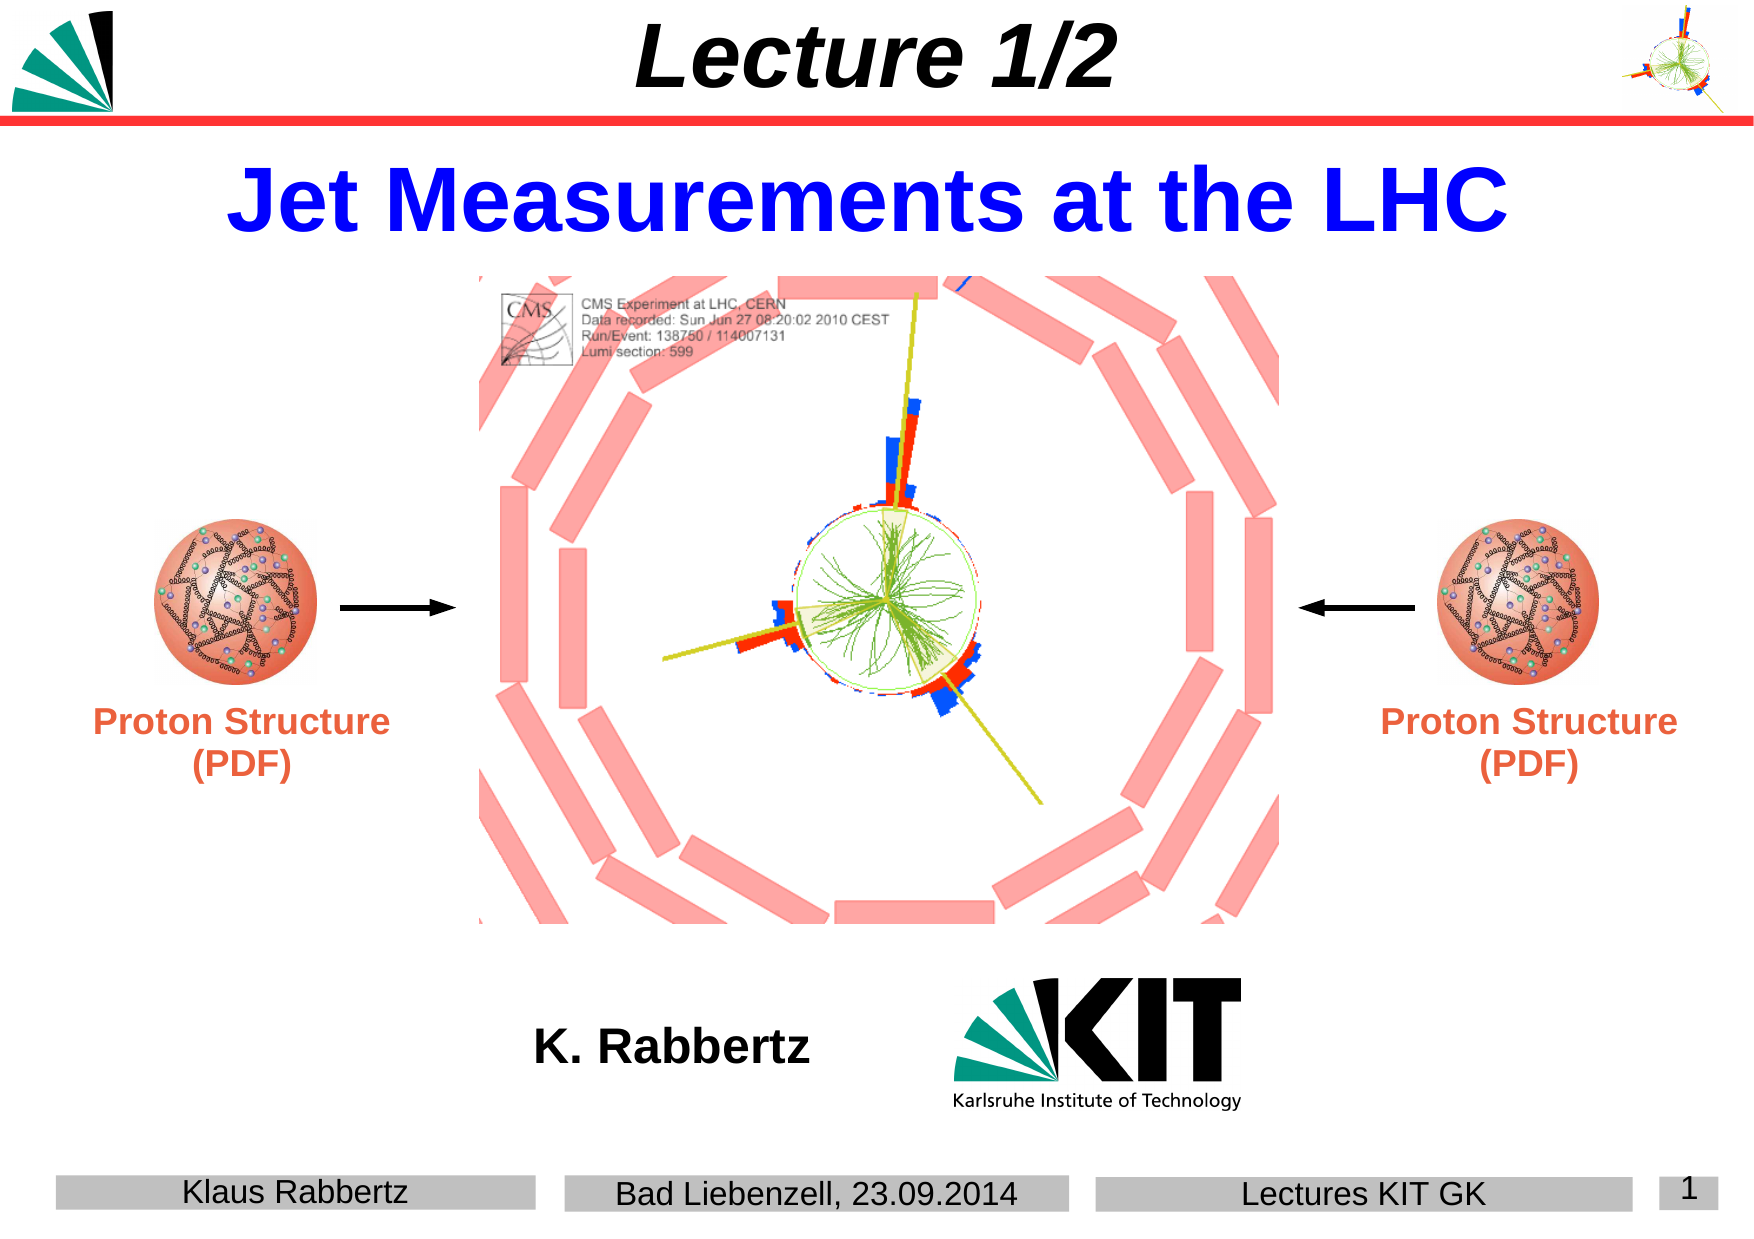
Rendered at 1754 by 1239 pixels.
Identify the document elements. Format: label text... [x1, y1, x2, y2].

picture [479, 276, 1279, 924]
picture [1437, 519, 1599, 685]
text_box K. Rabbertz [521, 1012, 824, 1083]
text_box Proton Structure (PDF) [81, 694, 403, 791]
picture [1622, 5, 1738, 113]
title Lecture 1/2 [153, 0, 1600, 113]
text_box Proton Structure (PDF) [1368, 694, 1691, 791]
picture [12, 11, 113, 113]
text_box Jet Measurements at the LHC [214, 142, 1539, 258]
picture [954, 978, 1241, 1111]
picture [154, 519, 317, 685]
